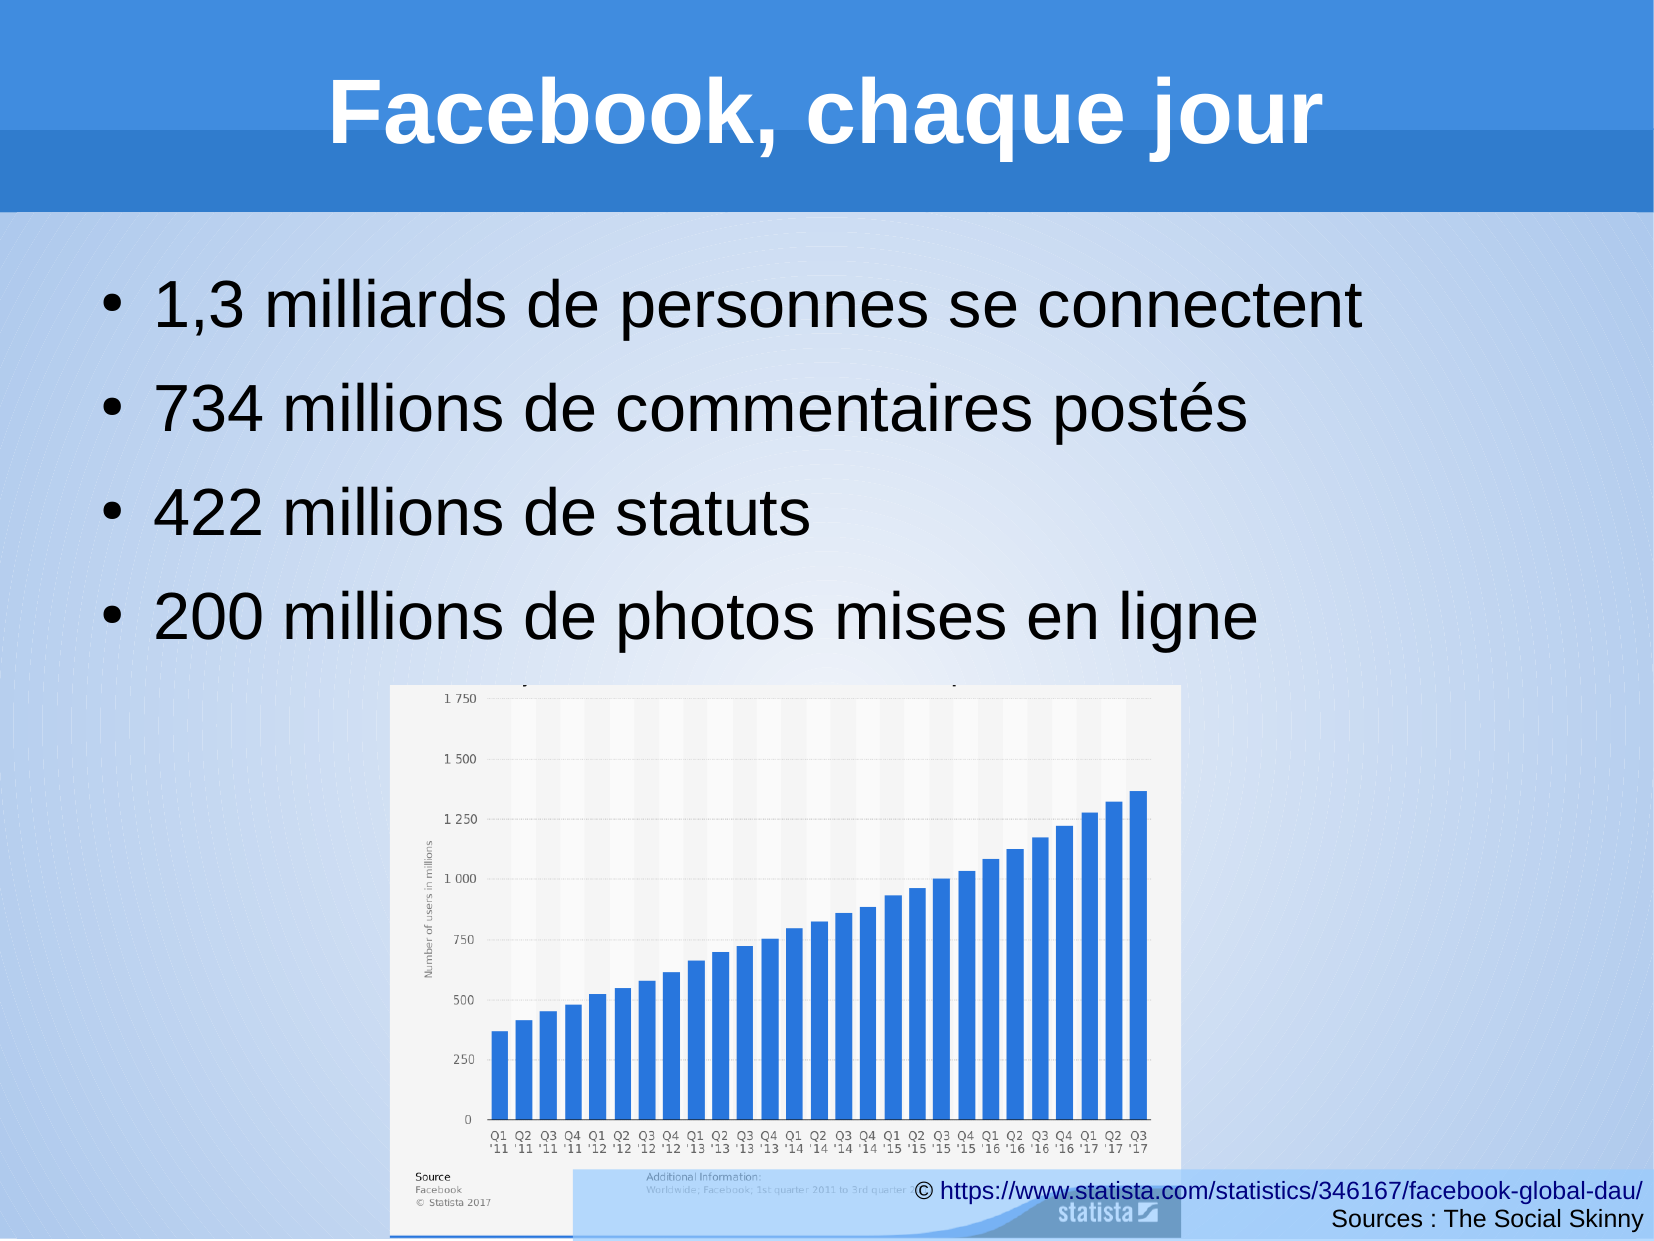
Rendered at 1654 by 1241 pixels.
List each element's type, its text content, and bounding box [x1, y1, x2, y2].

picture [389, 685, 1182, 1238]
title Facebook, chaque jour [82, 8, 1571, 216]
text_box © https://www.statista.com/statistics/346167/facebook-global-dau/ Sources : The Social Skinny [572, 1169, 1654, 1241]
list 1,3 milliards de personnes se connectent 734 millions de commentaires postés 422 millions de statuts 200 millions de photos mises en ligne [82, 266, 1571, 986]
